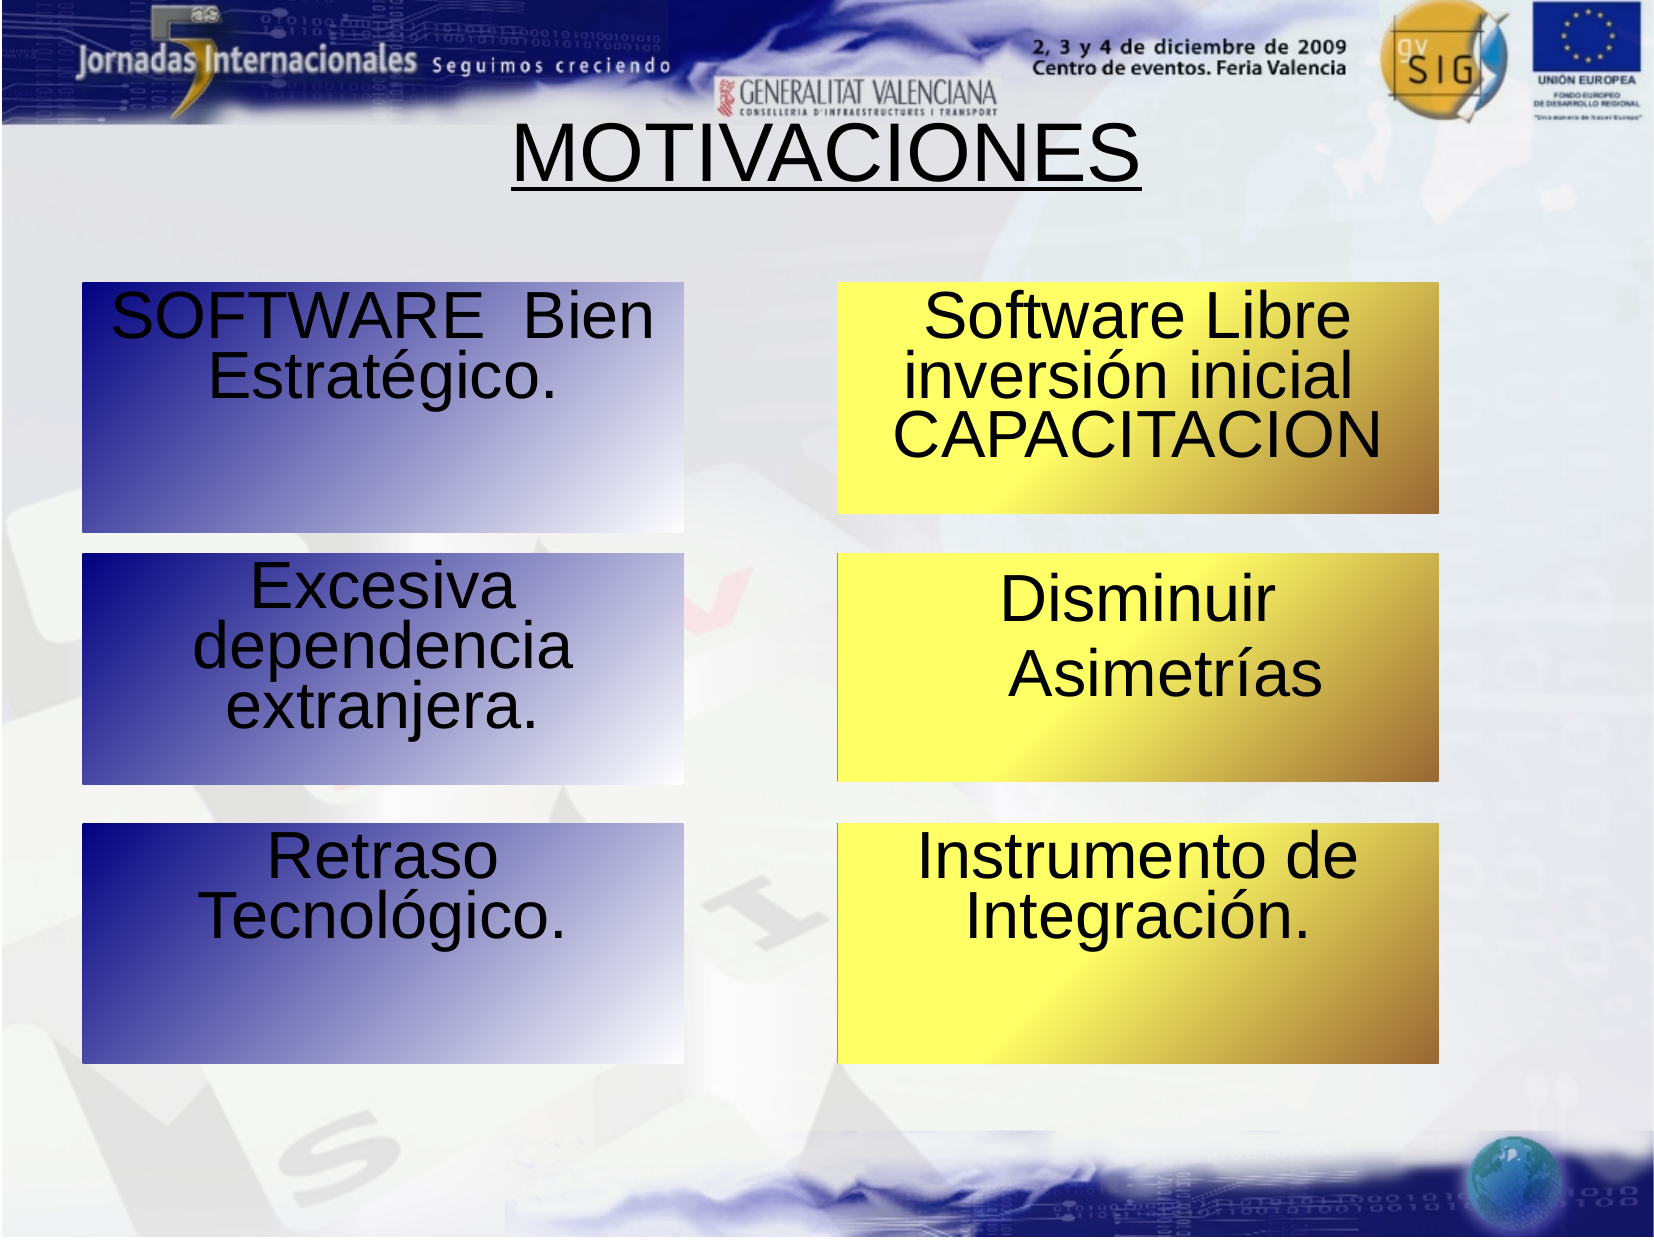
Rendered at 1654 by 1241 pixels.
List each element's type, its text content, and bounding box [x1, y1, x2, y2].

list Instrumento de Integración. [837, 823, 1439, 1064]
list Disminuir Asimetrías [837, 553, 1439, 782]
list Software Libre inversión inicial CAPACITACION [837, 282, 1439, 514]
list Retraso Tecnológico. [82, 823, 684, 1064]
list SOFTWARE Bien Estratégico. [82, 282, 684, 533]
picture [2, 0, 1654, 1237]
title MOTIVACIONES [82, 14, 1571, 292]
list Excesiva dependencia extranjera. [82, 553, 684, 785]
